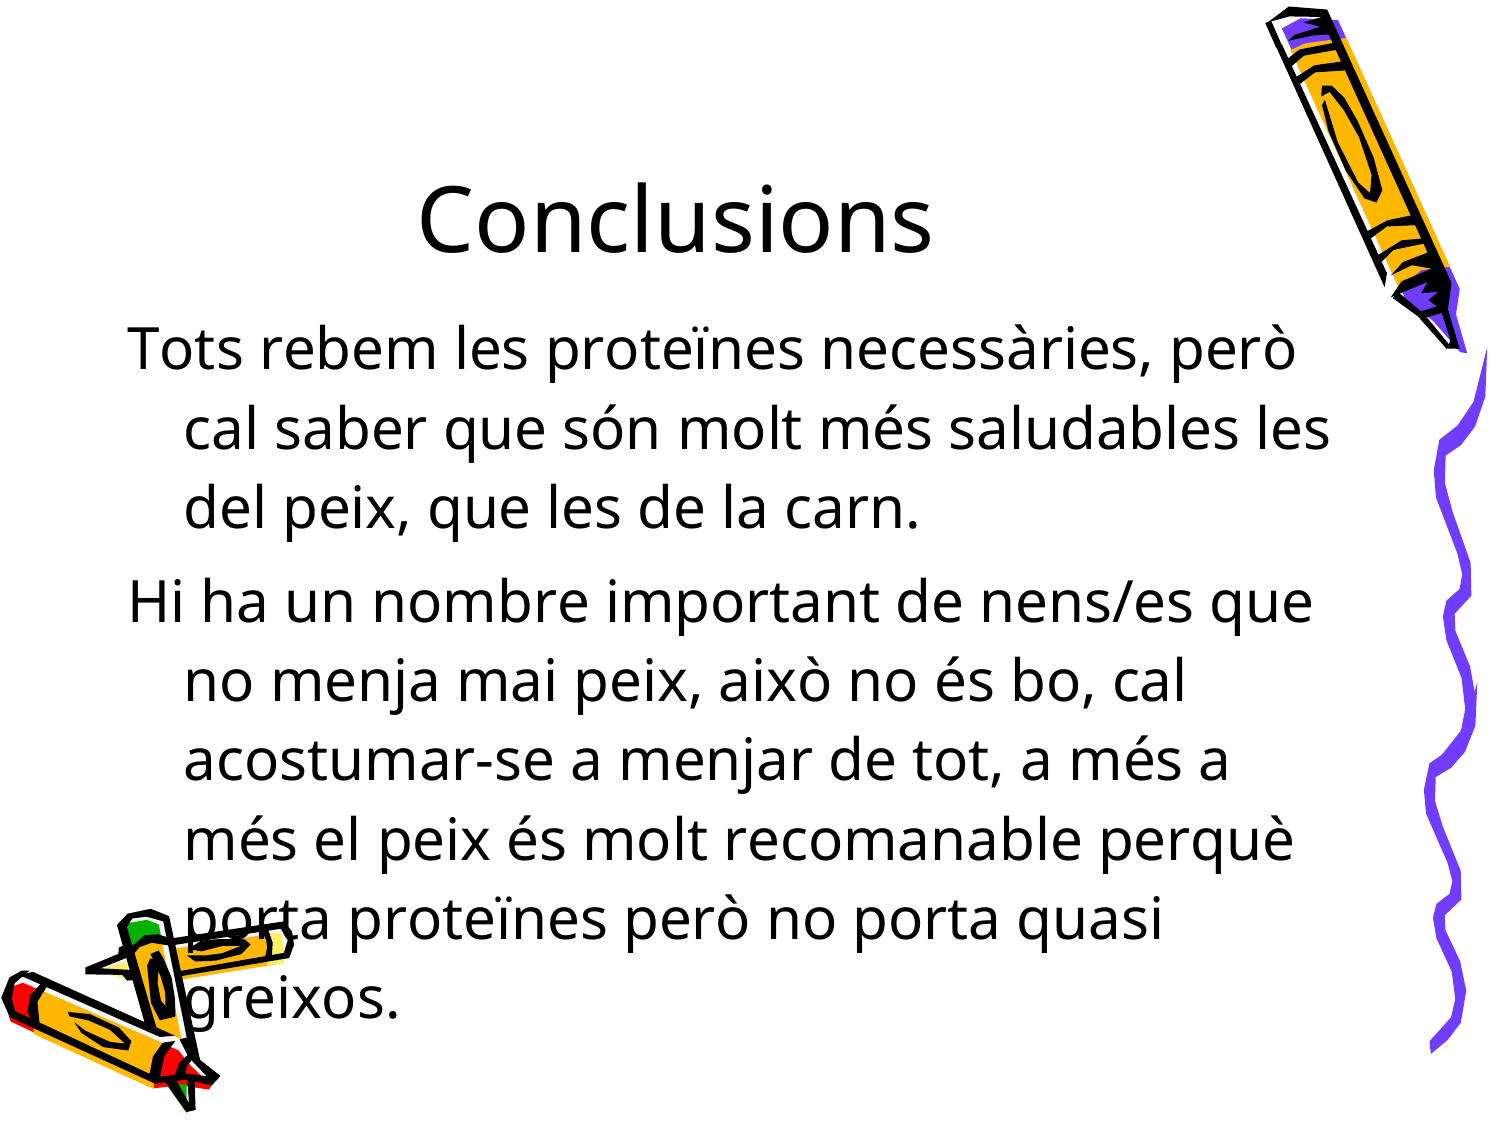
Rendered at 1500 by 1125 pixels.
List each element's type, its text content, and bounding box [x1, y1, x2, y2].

title Conclusions [112, 24, 1240, 288]
list Tots rebem les proteïnes necessàries, però cal saber que són molt més saludables les del peix, que les de la carn. Hi ha un nombre important de nens/es que no menja mai peix, això no és bo, cal acostumar-se a menjar de tot, a més a més el peix és molt recomanable perquè porta proteïnes però no porta quasi greixos. [112, 299, 1375, 1012]
